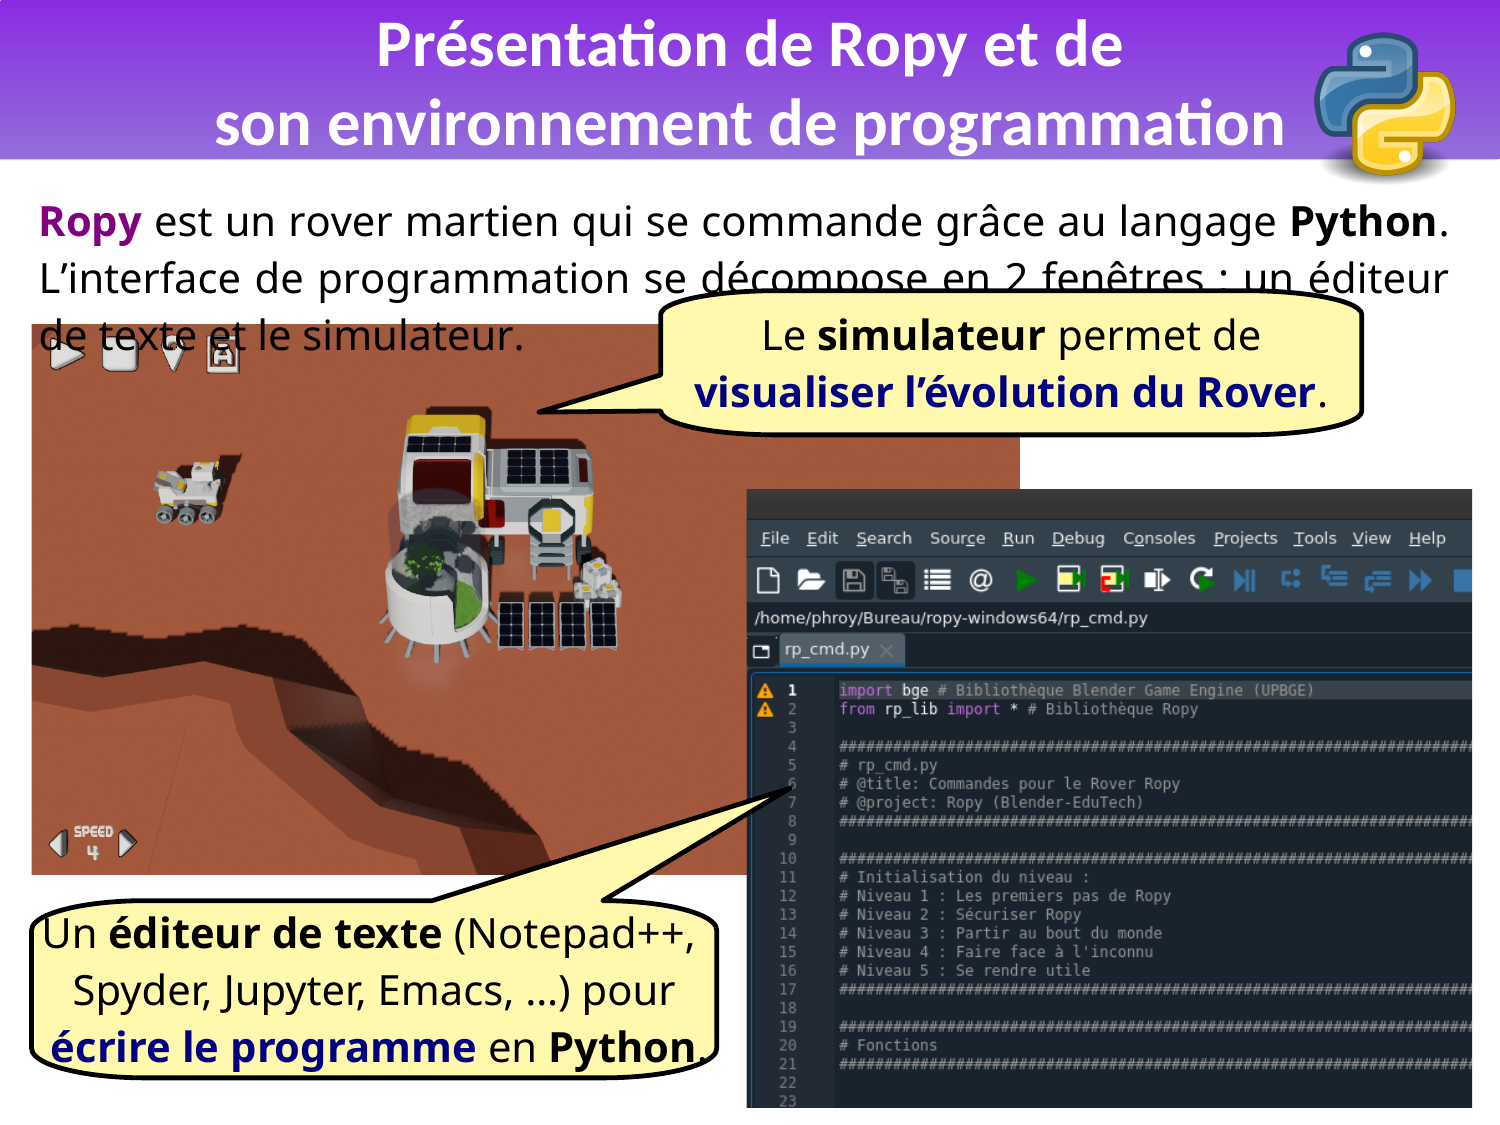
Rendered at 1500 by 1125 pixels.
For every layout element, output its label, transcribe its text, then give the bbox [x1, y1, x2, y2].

text_box Un éditeur de texte (Notepad++, Spyder, Jupyter, Emacs, …) pour écrire le programme en Python. [31, 788, 790, 1078]
picture [1305, 29, 1465, 184]
text_box Présentation de Ropy et de son environnement de programmation [0, 0, 1500, 159]
picture [44, 330, 56, 347]
text_box Le simulateur permet de visualiser l’évolution du Rover. [538, 290, 1362, 435]
picture [31, 325, 1473, 1108]
text_box Ropy est un rover martien qui se commande grâce au langage Python. L’interface de programmation se décompose en 2 fenêtres : un éditeur de texte et le simulateur. [23, 184, 1465, 325]
